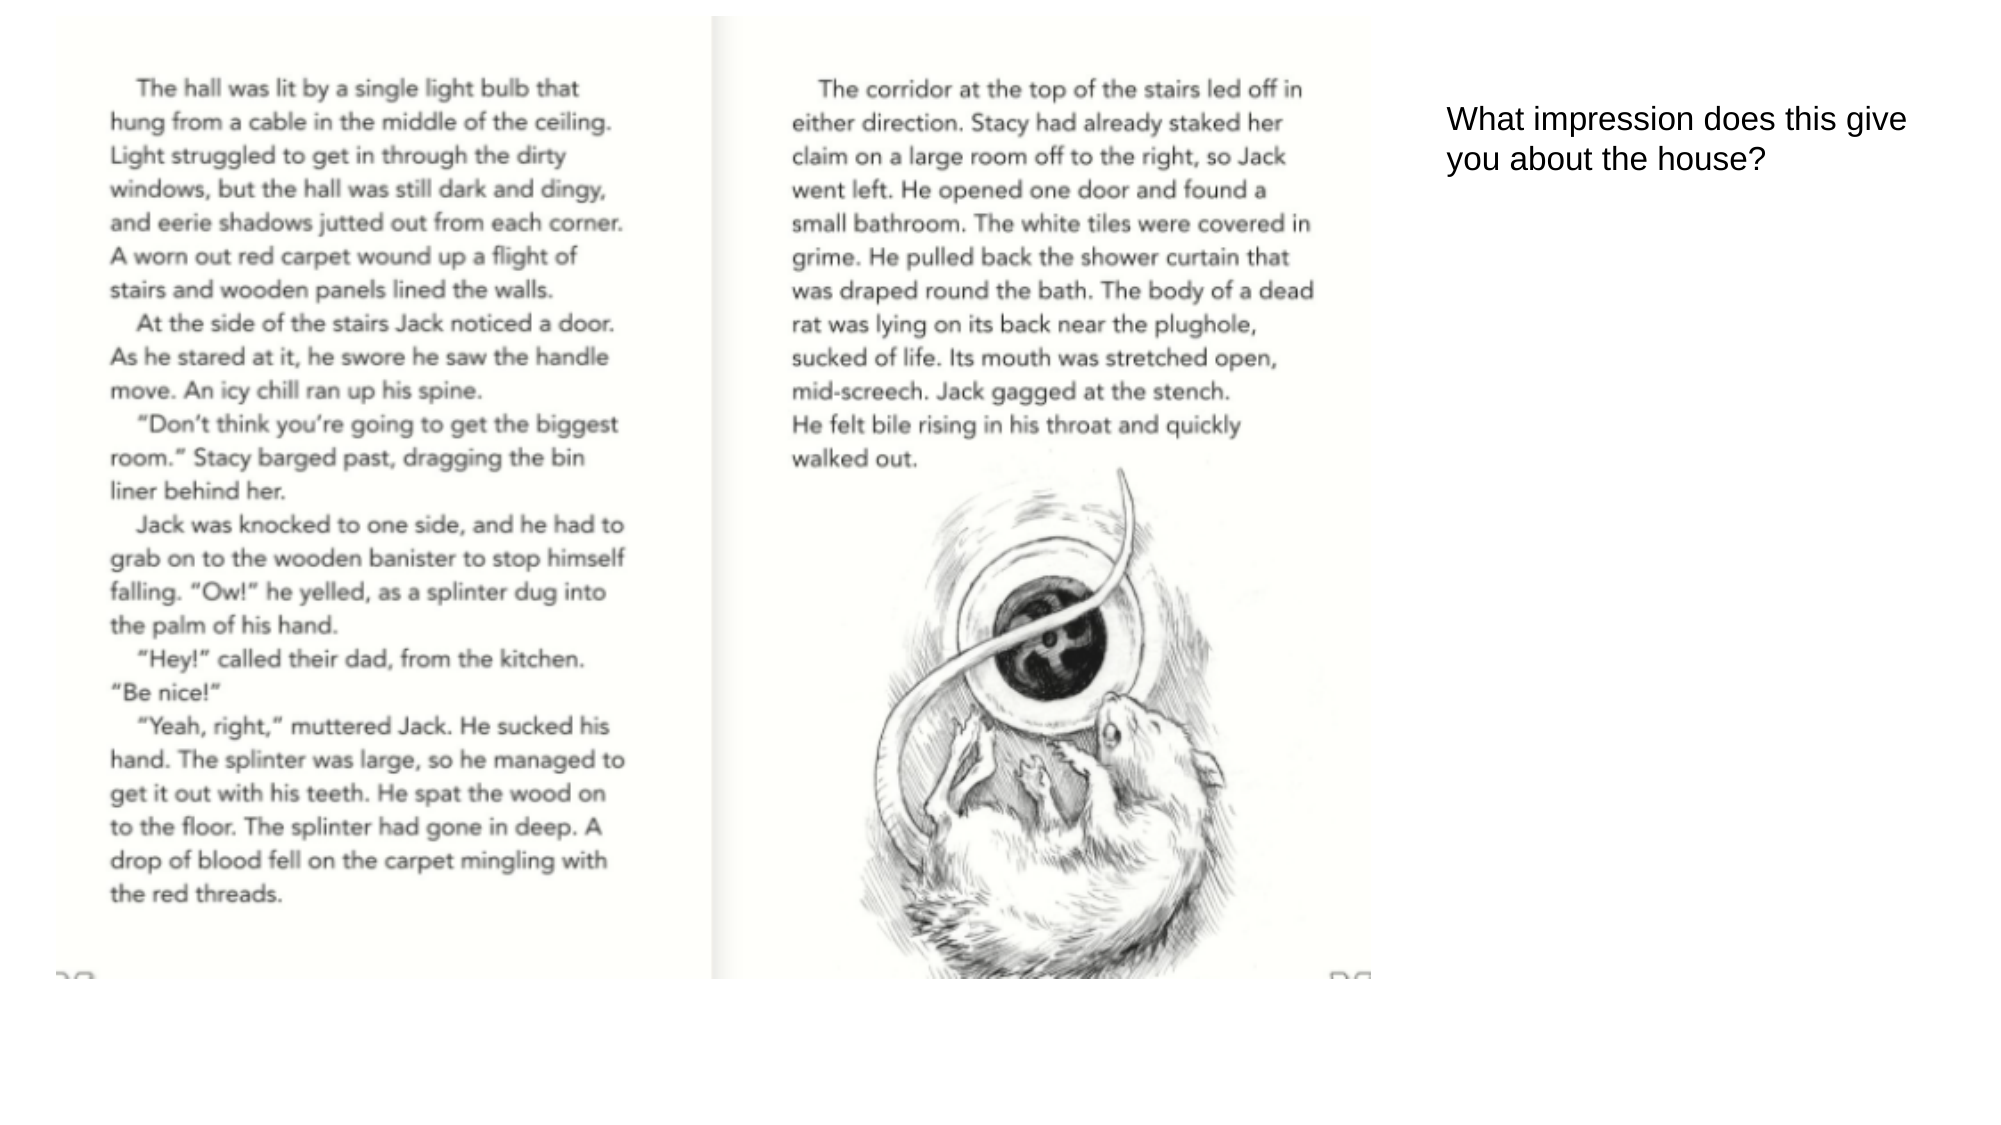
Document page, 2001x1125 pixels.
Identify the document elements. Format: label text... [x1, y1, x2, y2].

text_box What impression does this give you about the house? [1431, 90, 1967, 186]
picture [56, 16, 1371, 979]
